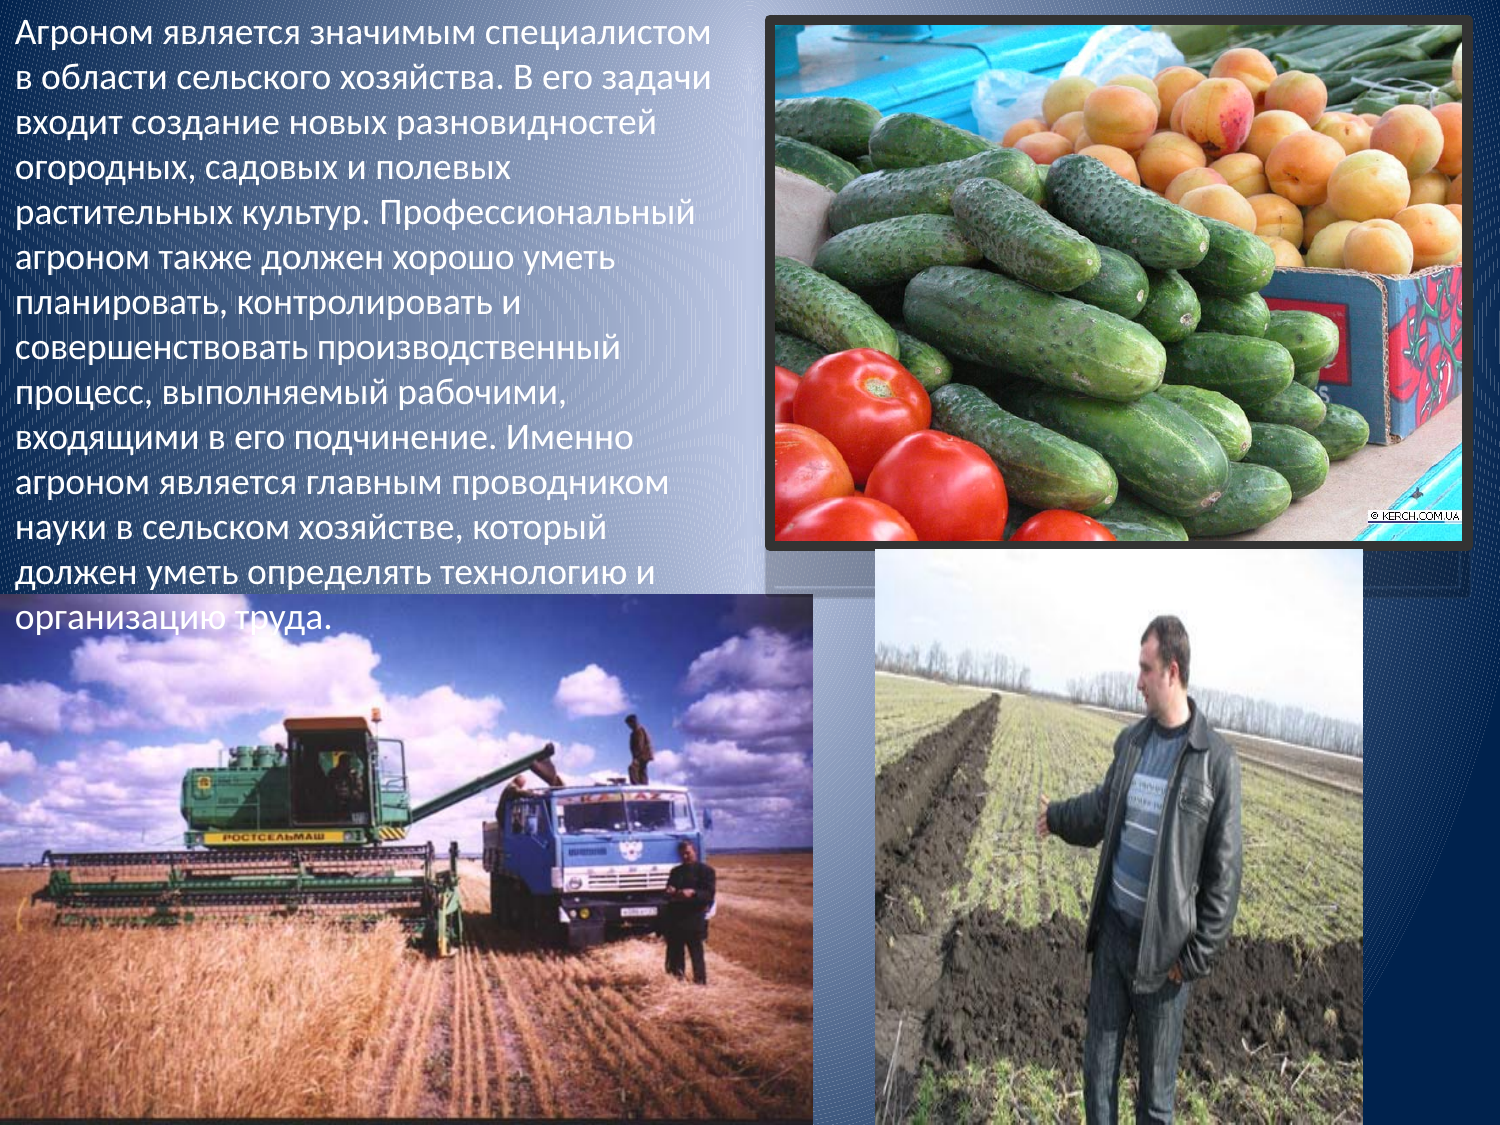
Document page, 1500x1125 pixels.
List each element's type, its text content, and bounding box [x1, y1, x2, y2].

text_box Агроном является значимым специалистом в области сельского хозяйства. В его задачи входит создание новых разновидностей огородных, садовых и полевых растительных культур. Профессиональный агроном также должен хорошо уметь планировать, контролировать и совершенствовать производственный процесс, выполняемый рабочими, входящими в его подчинение. Именно агроном является главным проводником науки в сельском хозяйстве, который должен уметь определять технологию и организацию труда. [0, 0, 750, 645]
picture [774, 24, 1463, 541]
picture [0, 594, 813, 1125]
picture [875, 549, 1363, 1125]
